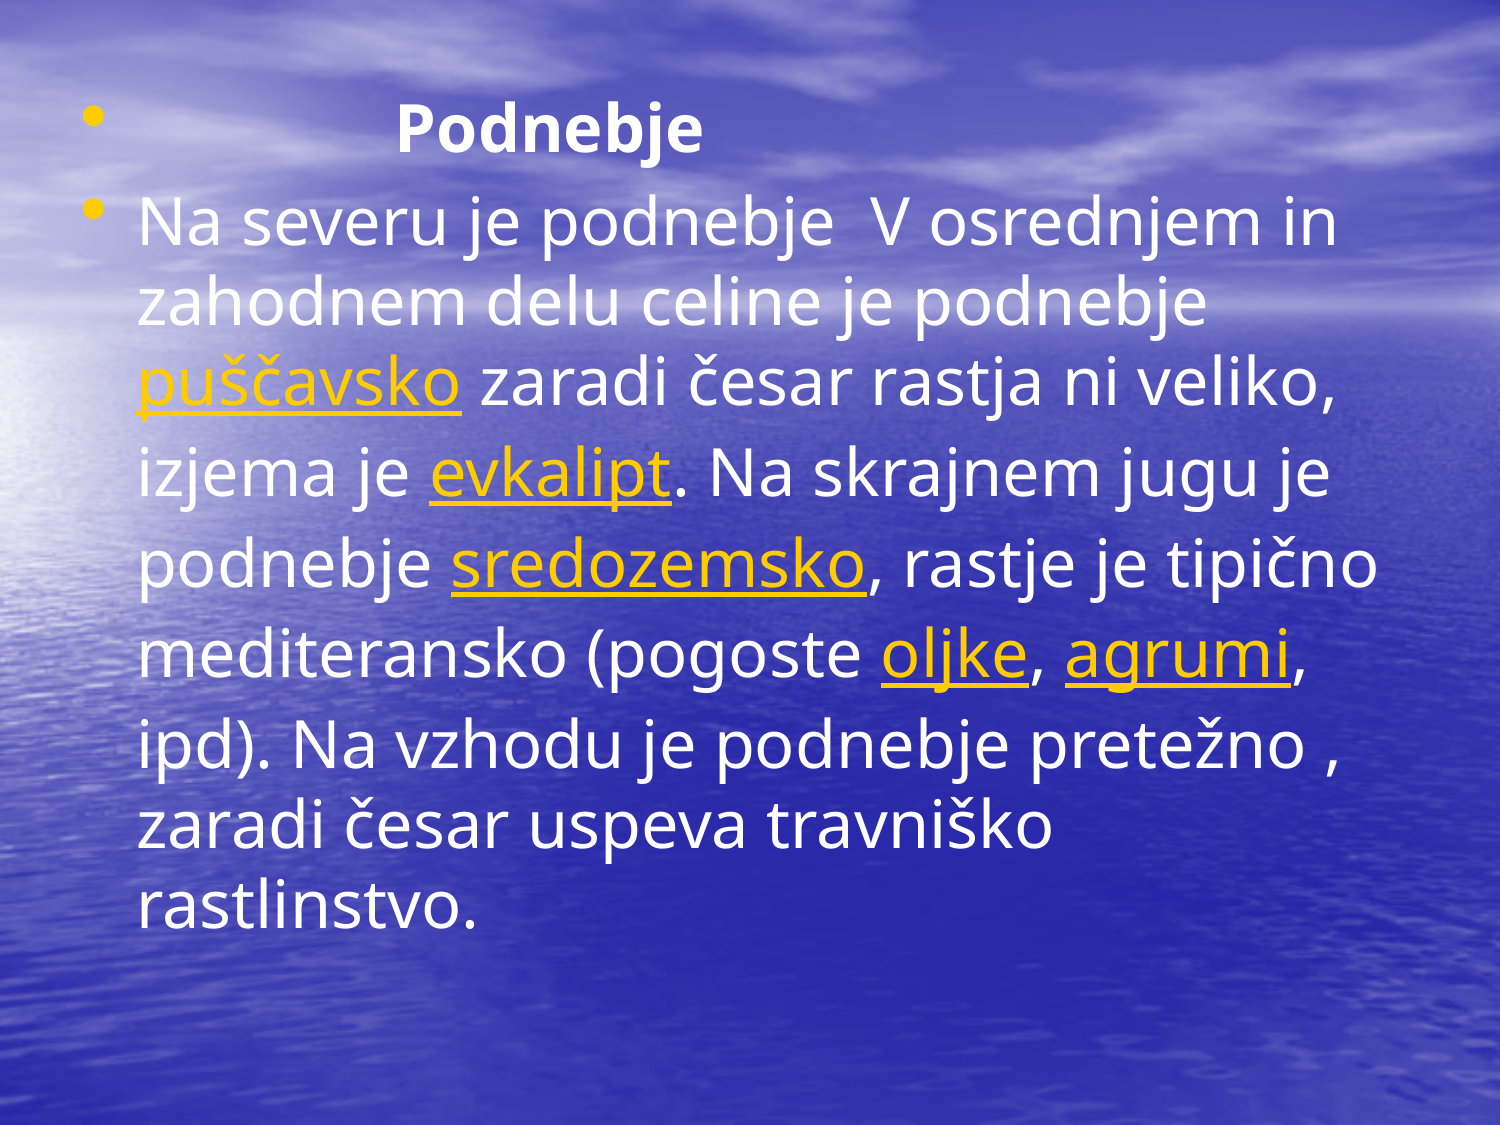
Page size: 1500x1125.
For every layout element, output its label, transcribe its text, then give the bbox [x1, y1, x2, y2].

list Podnebje Na severu je podnebje V osrednjem in zahodnem delu celine je podnebje puščavsko zaradi česar rastja ni veliko, izjema je evkalipt. Na skrajnem jugu je podnebje sredozemsko, rastje je tipično mediteransko (pogoste oljke, agrumi, ipd). Na vzhodu je podnebje pretežno , zaradi česar uspeva travniško rastlinstvo. [64, 78, 1415, 1059]
picture [0, 0, 1500, 1125]
